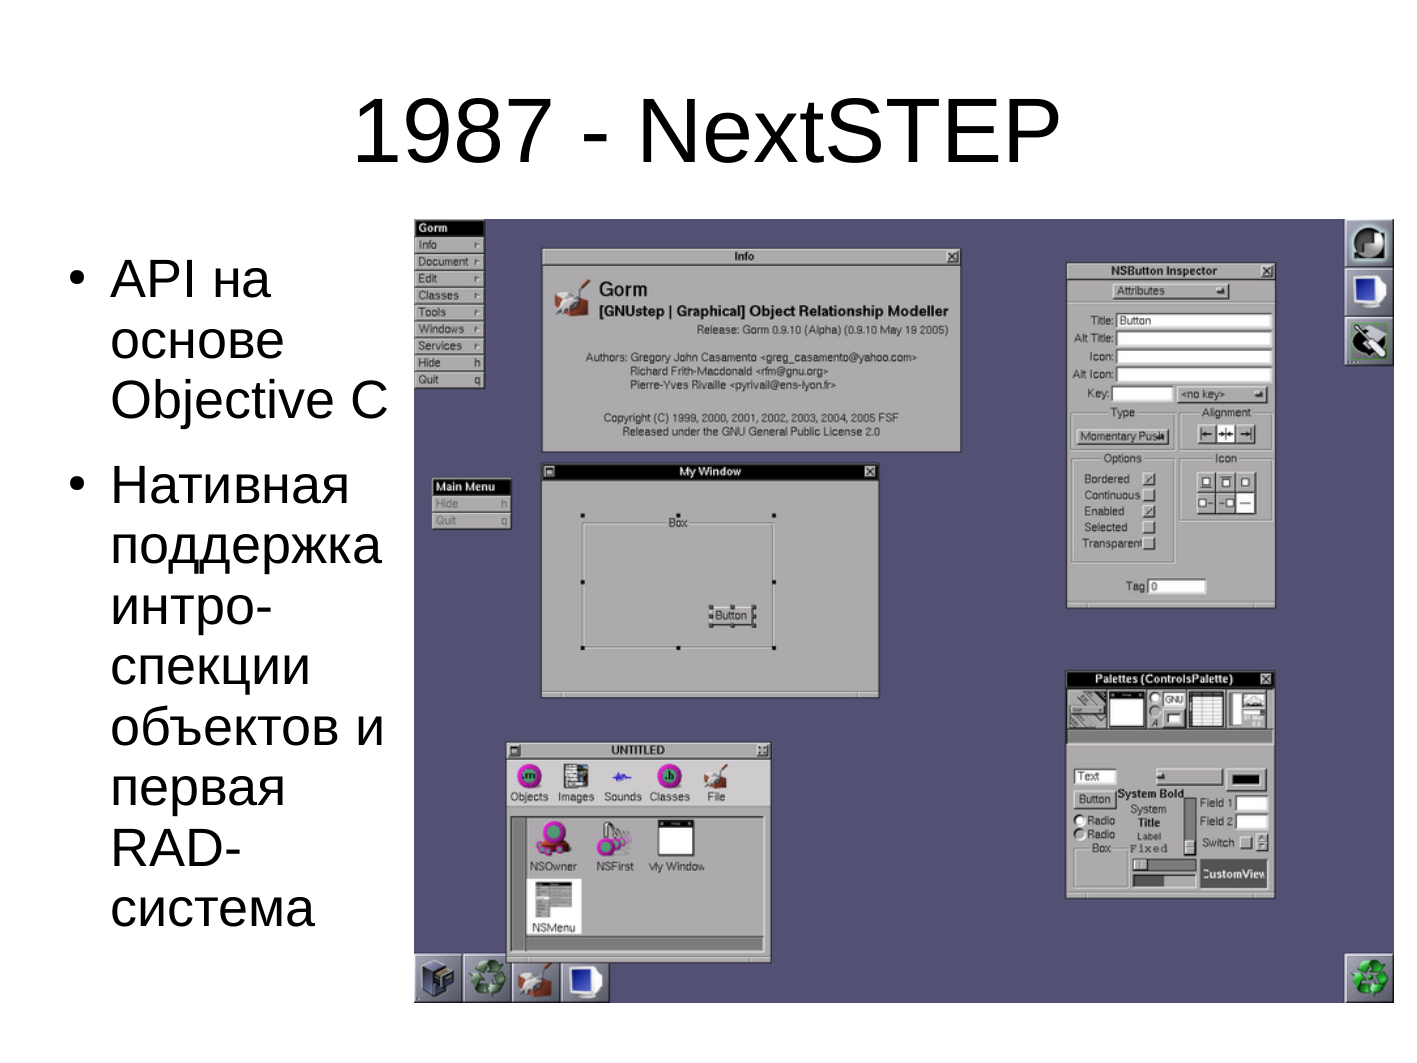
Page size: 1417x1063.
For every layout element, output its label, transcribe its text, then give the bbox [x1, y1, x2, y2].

title 1987 - NextSTEP [70, 42, 1346, 220]
picture [414, 219, 1394, 1003]
list API на основе Objective C Нативная поддержка интро-спекции объектов и первая RAD-система [53, 248, 397, 950]
